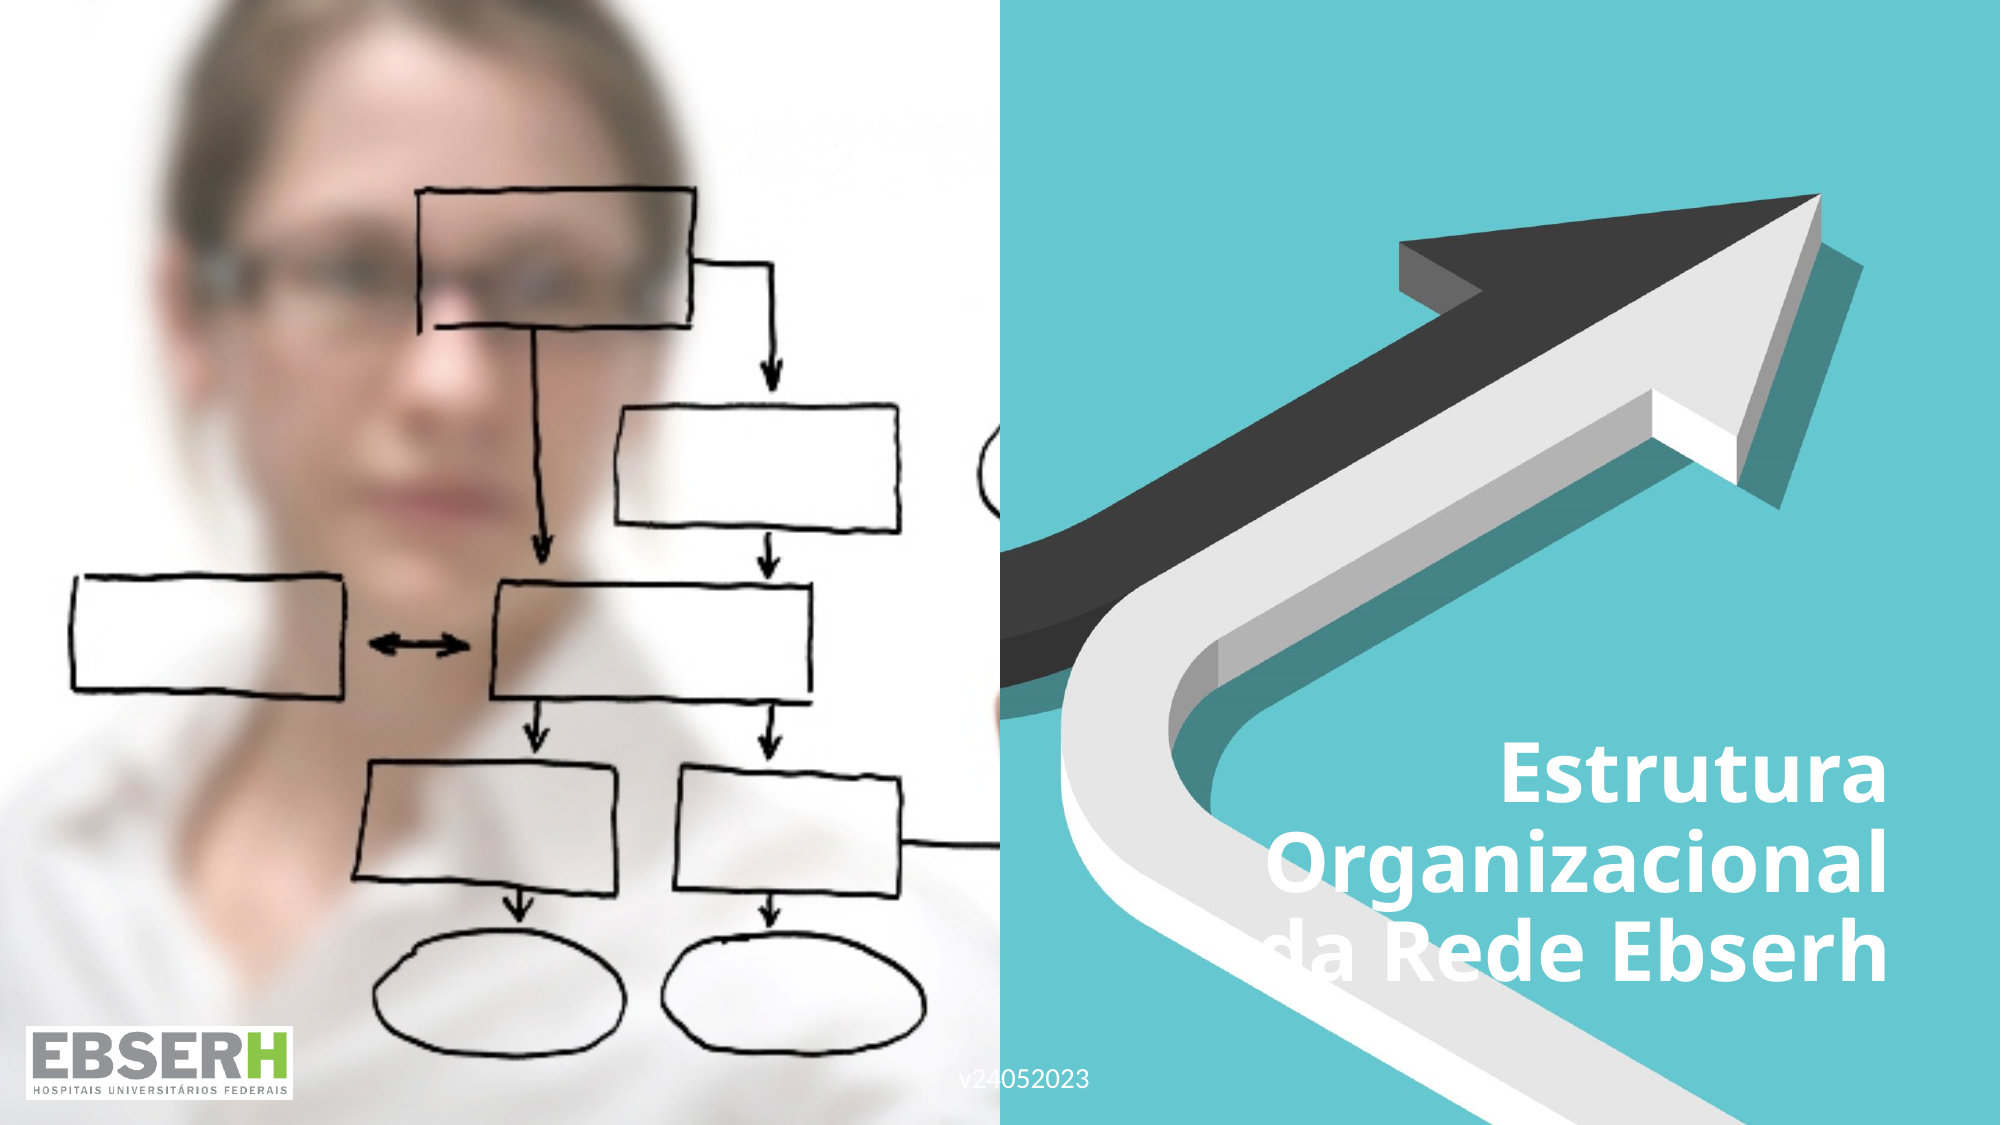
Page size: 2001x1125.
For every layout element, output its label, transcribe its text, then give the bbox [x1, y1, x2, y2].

picture [0, 0, 2000, 1125]
text_box v24052023 [943, 1051, 1944, 1103]
title Estrutura Organizacional da Rede Ebserh [1240, 455, 1944, 1008]
